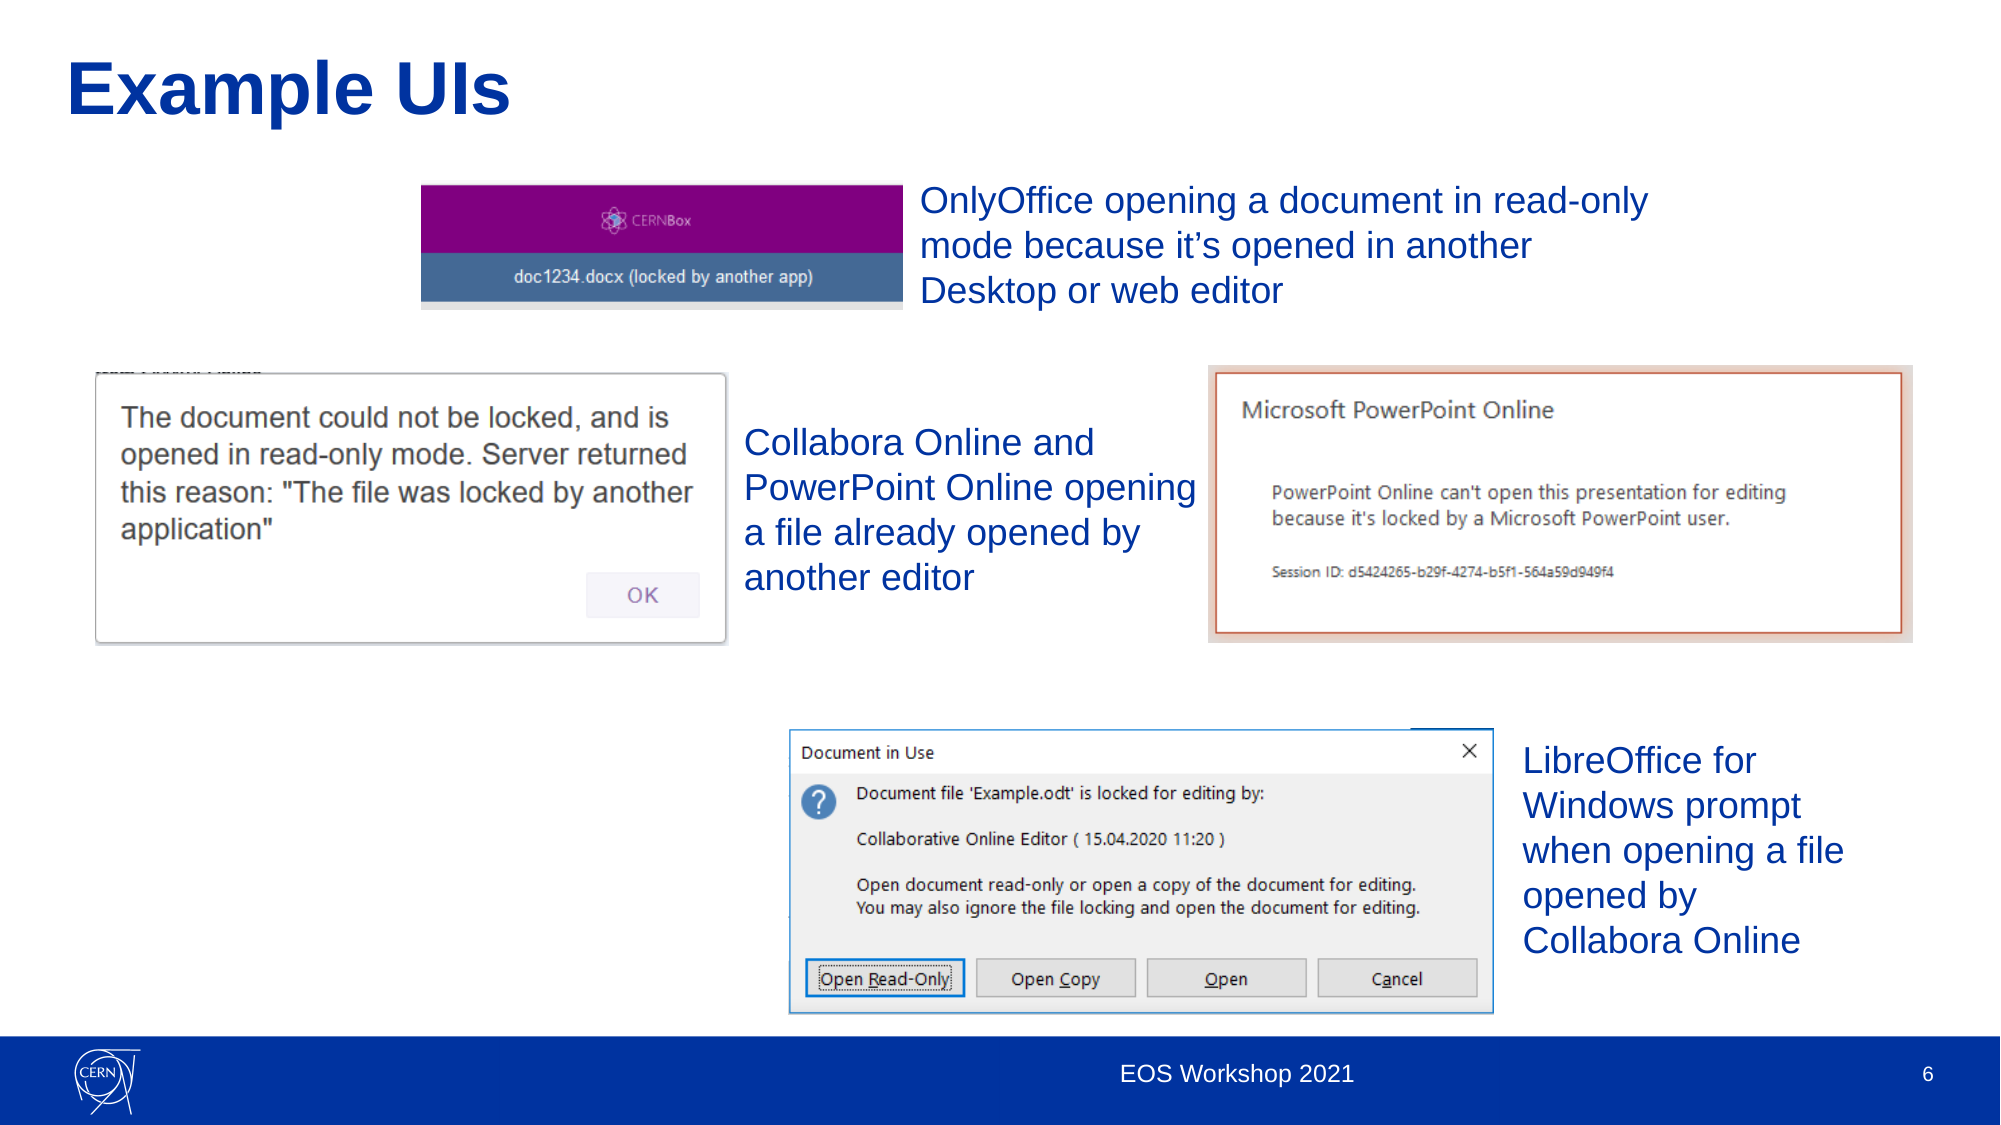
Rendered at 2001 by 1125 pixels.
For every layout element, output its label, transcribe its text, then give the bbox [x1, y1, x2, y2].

text_box OnlyOffice opening a document in read-only mode because it’s opened in another Desktop or web editor [904, 168, 1684, 319]
picture [0, 1036, 2000, 1125]
picture [1208, 365, 1913, 643]
slide_number <number> [1822, 1042, 1934, 1103]
text_box LibreOffice for Windows prompt when opening a file opened by Collabora Online [1507, 728, 1881, 969]
picture [421, 180, 903, 310]
picture [95, 372, 729, 646]
footer EOS Workshop 2021 [698, 1042, 1777, 1103]
picture [788, 728, 1494, 1015]
title Example UIs [66, 49, 1933, 225]
text_box Collabora Online and PowerPoint Online opening a file already opened by another editor [729, 411, 1235, 606]
